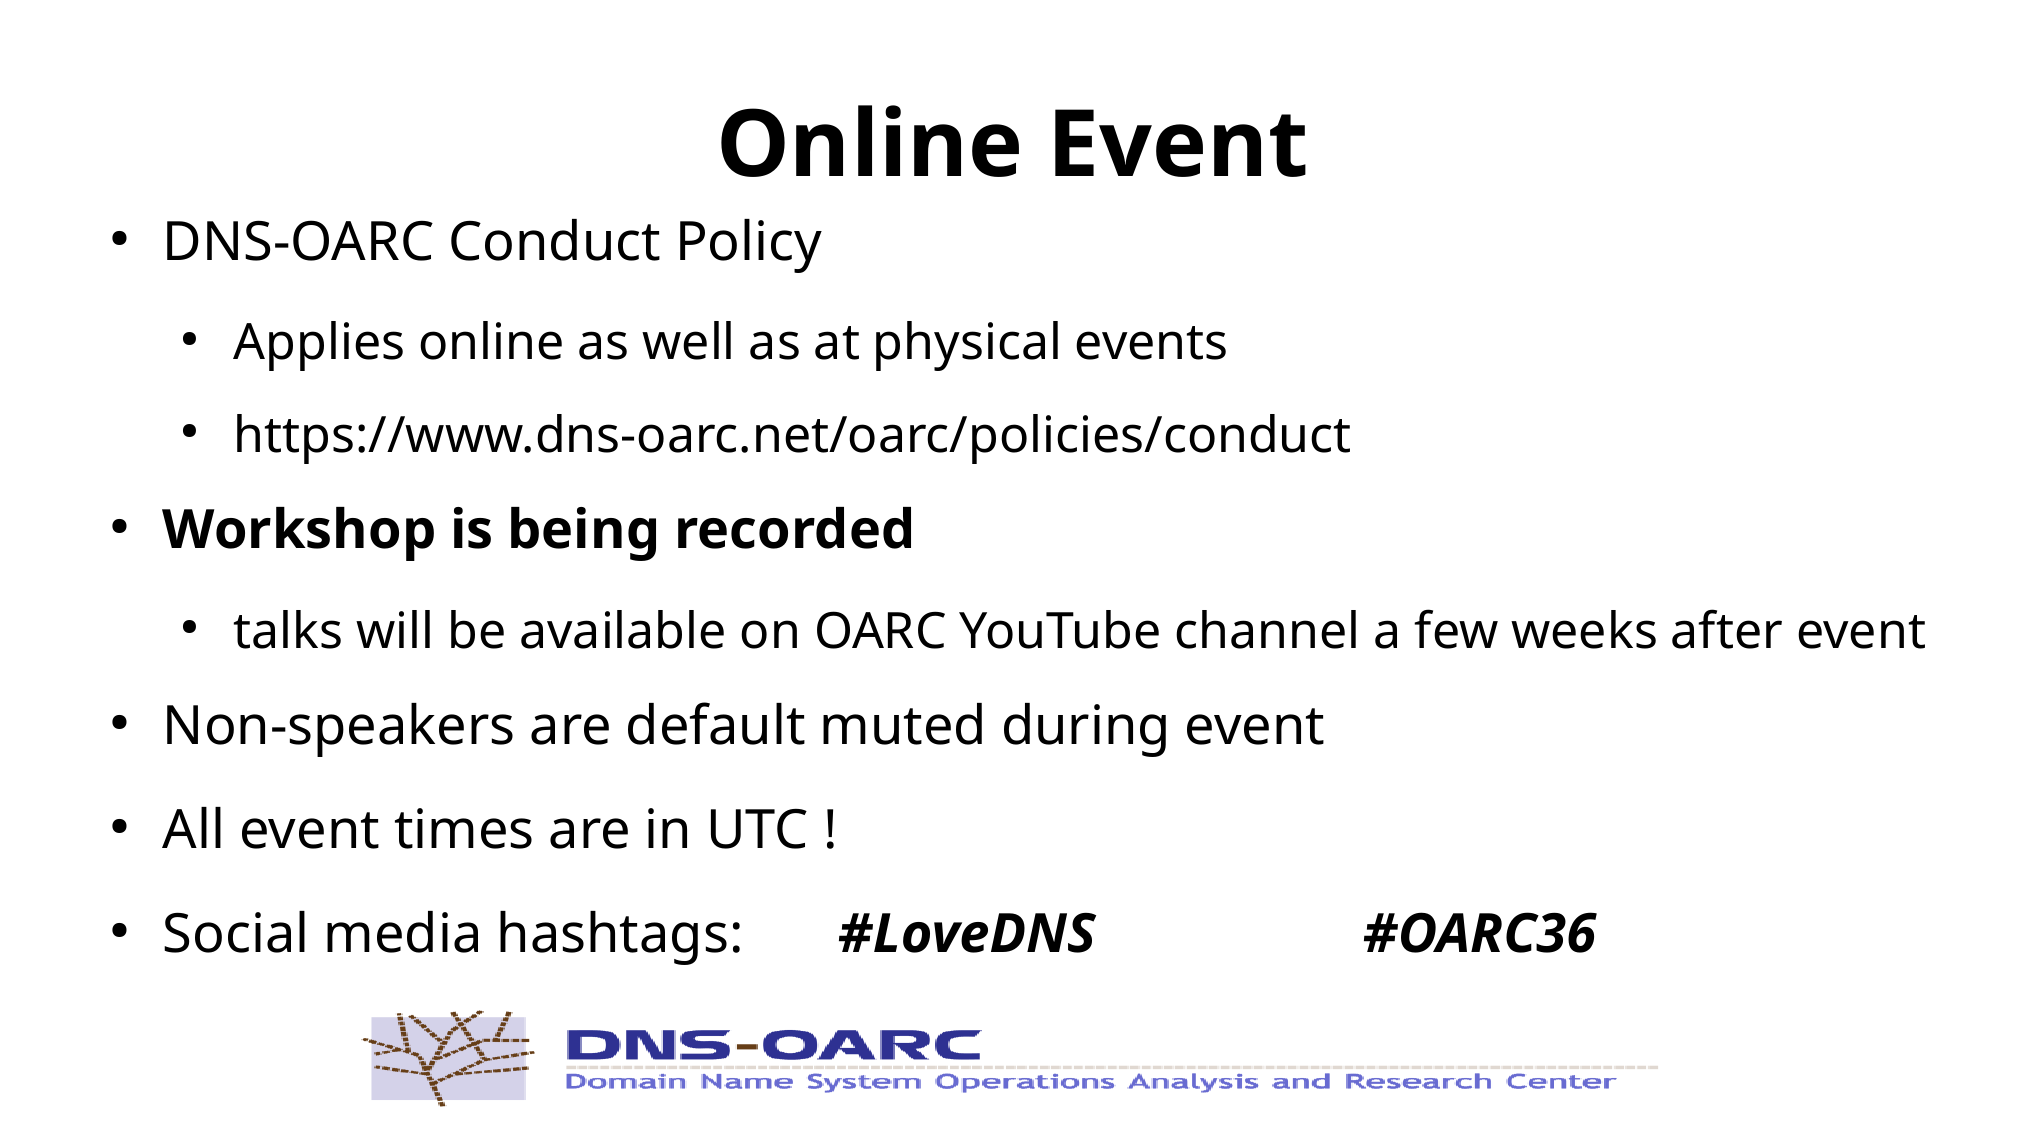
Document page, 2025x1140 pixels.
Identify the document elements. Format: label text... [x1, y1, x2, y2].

list DNS-OARC Conduct Policy Applies online as well as at physical events https://www.dns-oarc.net/oarc/policies/conduct Workshop is being recorded talks will be available on OARC YouTube channel a few weeks after event Non-speakers are default muted during event All event times are in UTC ! Social media hashtags: #LoveDNS #OARC36 [92, 202, 1933, 976]
title Online Event [101, 45, 1924, 202]
picture [289, 1004, 1700, 1113]
